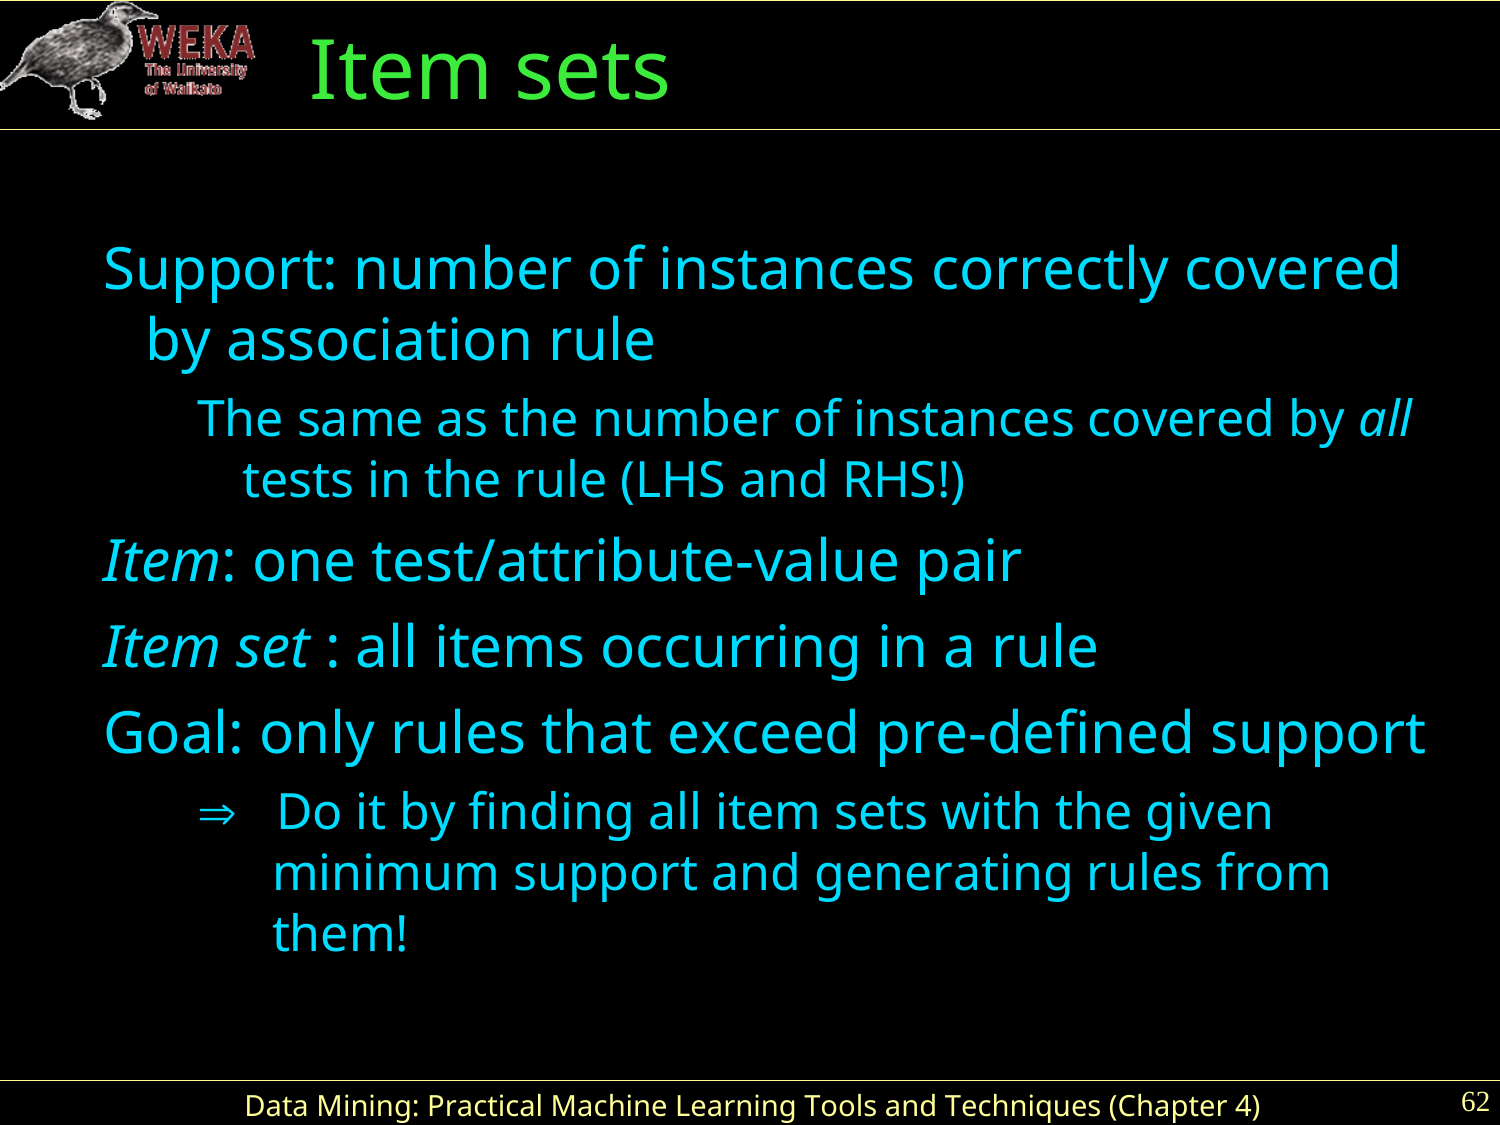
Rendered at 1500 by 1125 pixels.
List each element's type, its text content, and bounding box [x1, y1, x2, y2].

picture [0, 1, 266, 129]
text_box Support: number of instances correctly covered by association rule The same as the number of instances covered by all tests in the rule (LHS and RHS!) Item: one test/attribute-value pair Item set : all items occurring in a rule Goal: only rules that exceed pre-defined support  Do it by finding all item sets with the given minimum support and generating rules from them! [88, 224, 1447, 901]
title Item sets [295, 0, 1500, 148]
